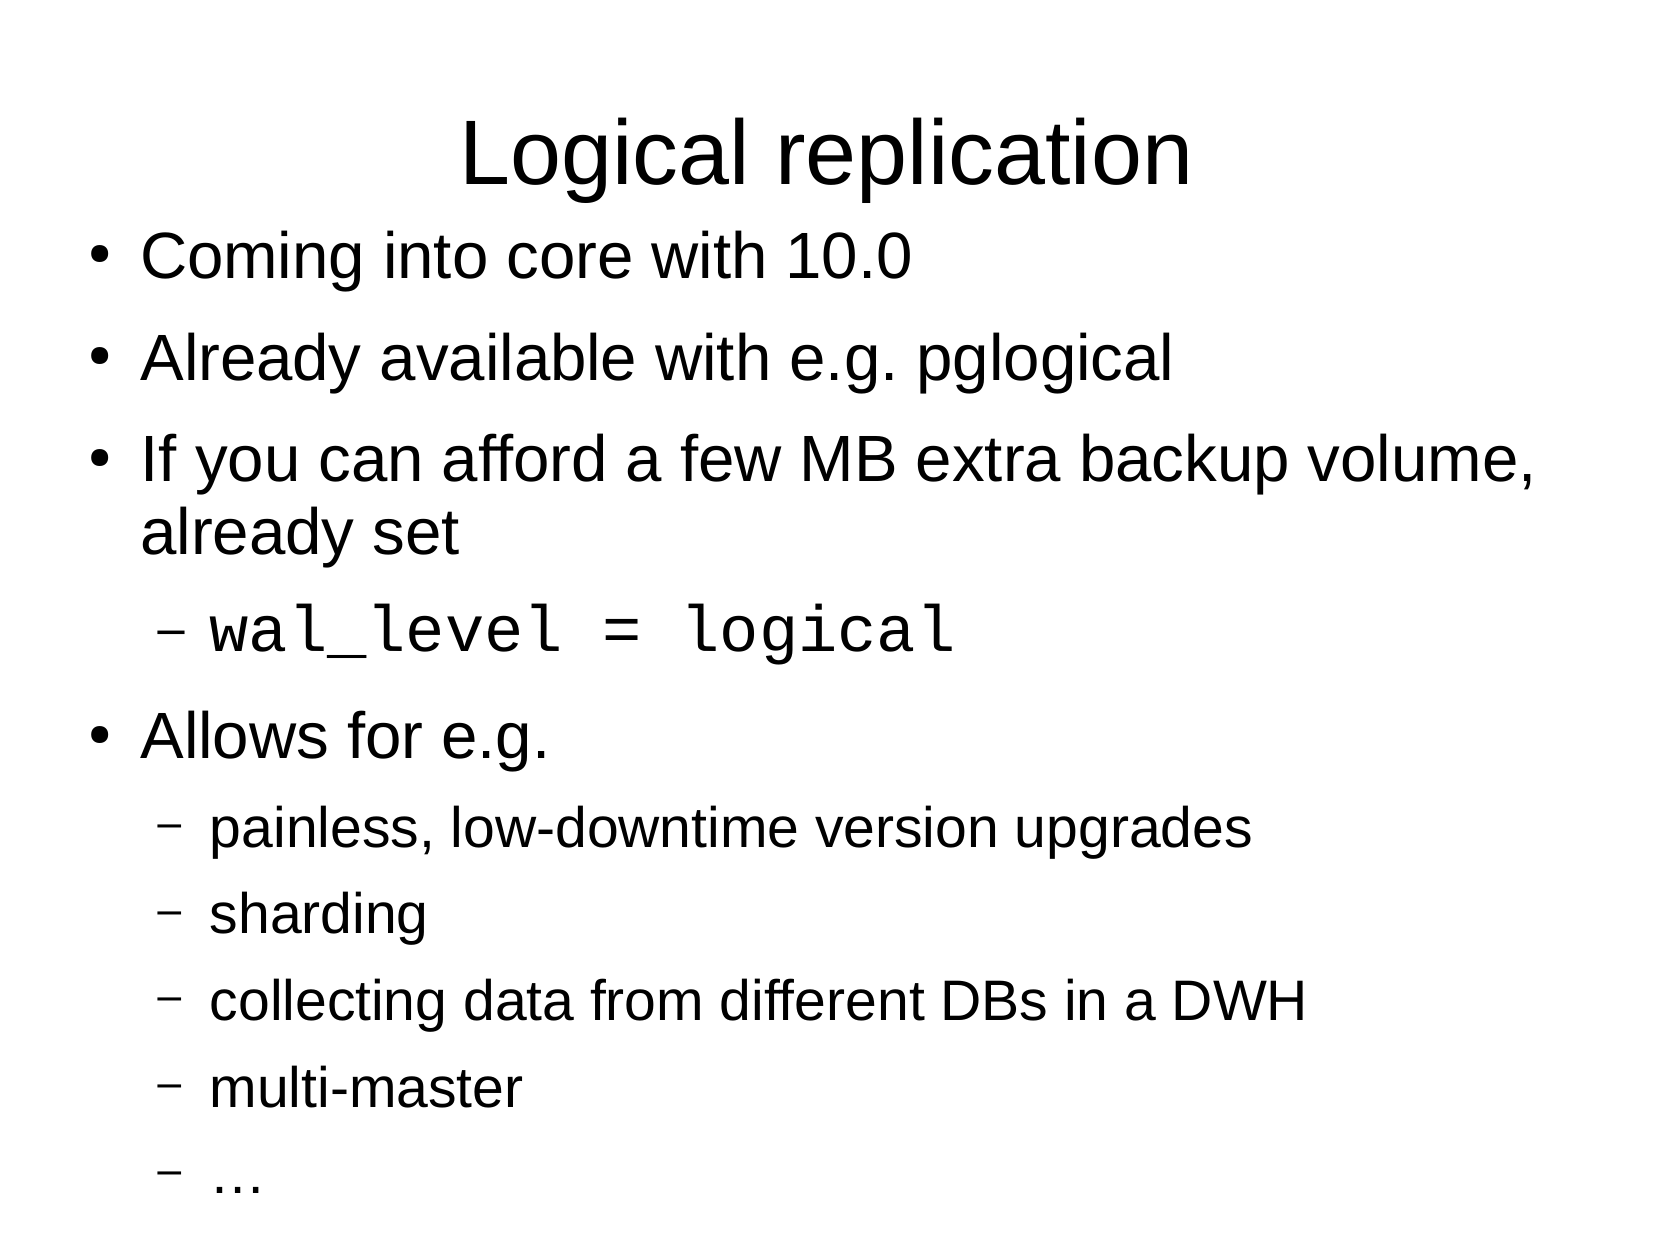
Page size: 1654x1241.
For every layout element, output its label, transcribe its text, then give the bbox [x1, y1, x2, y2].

list Coming into core with 10.0 Already available with e.g. pglogical If you can afford a few MB extra backup volume, already set wal_level = logical Allows for e.g. painless, low-downtime version upgrades sharding collecting data from different DBs in a DWH multi-master … [70, 219, 1559, 1217]
title Logical replication [82, 49, 1571, 257]
